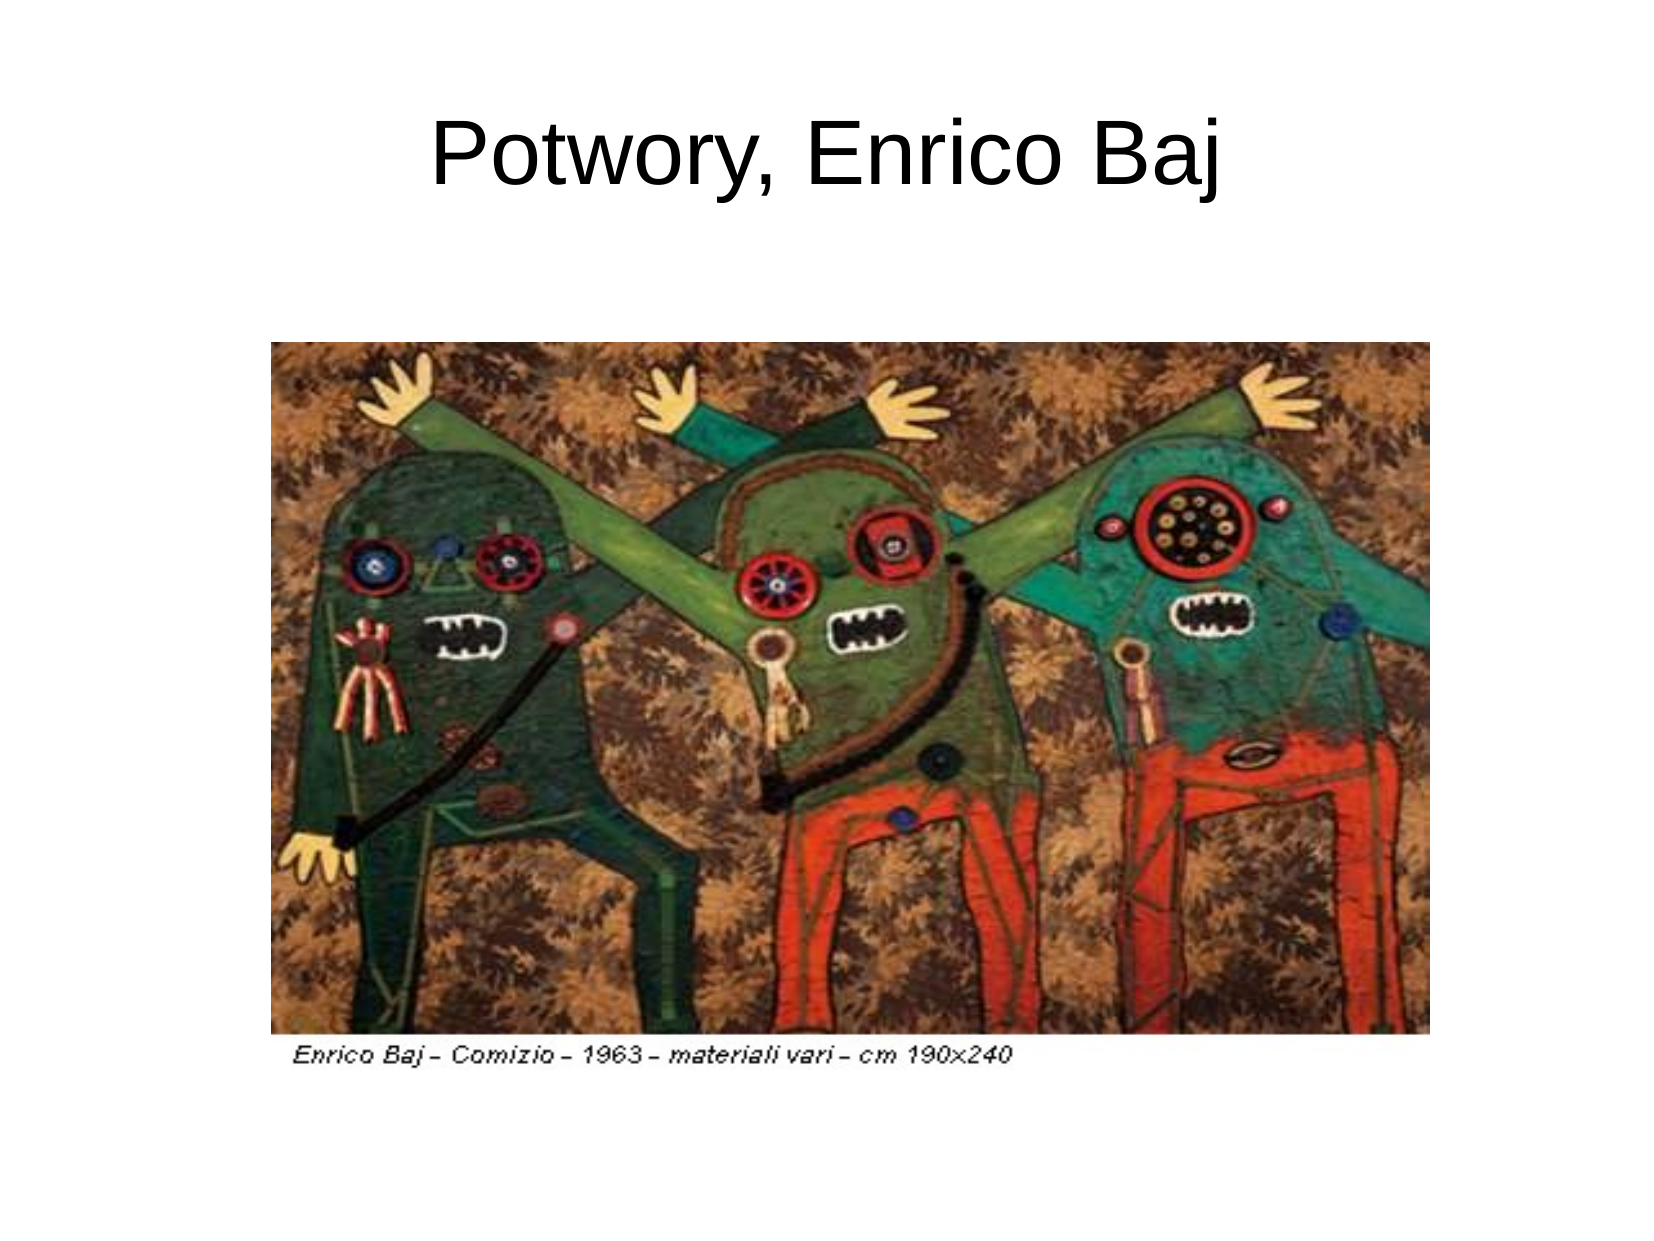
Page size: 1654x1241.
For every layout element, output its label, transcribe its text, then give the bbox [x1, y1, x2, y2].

picture [271, 342, 1430, 1075]
title Potwory, Enrico Baj [82, 49, 1571, 257]
